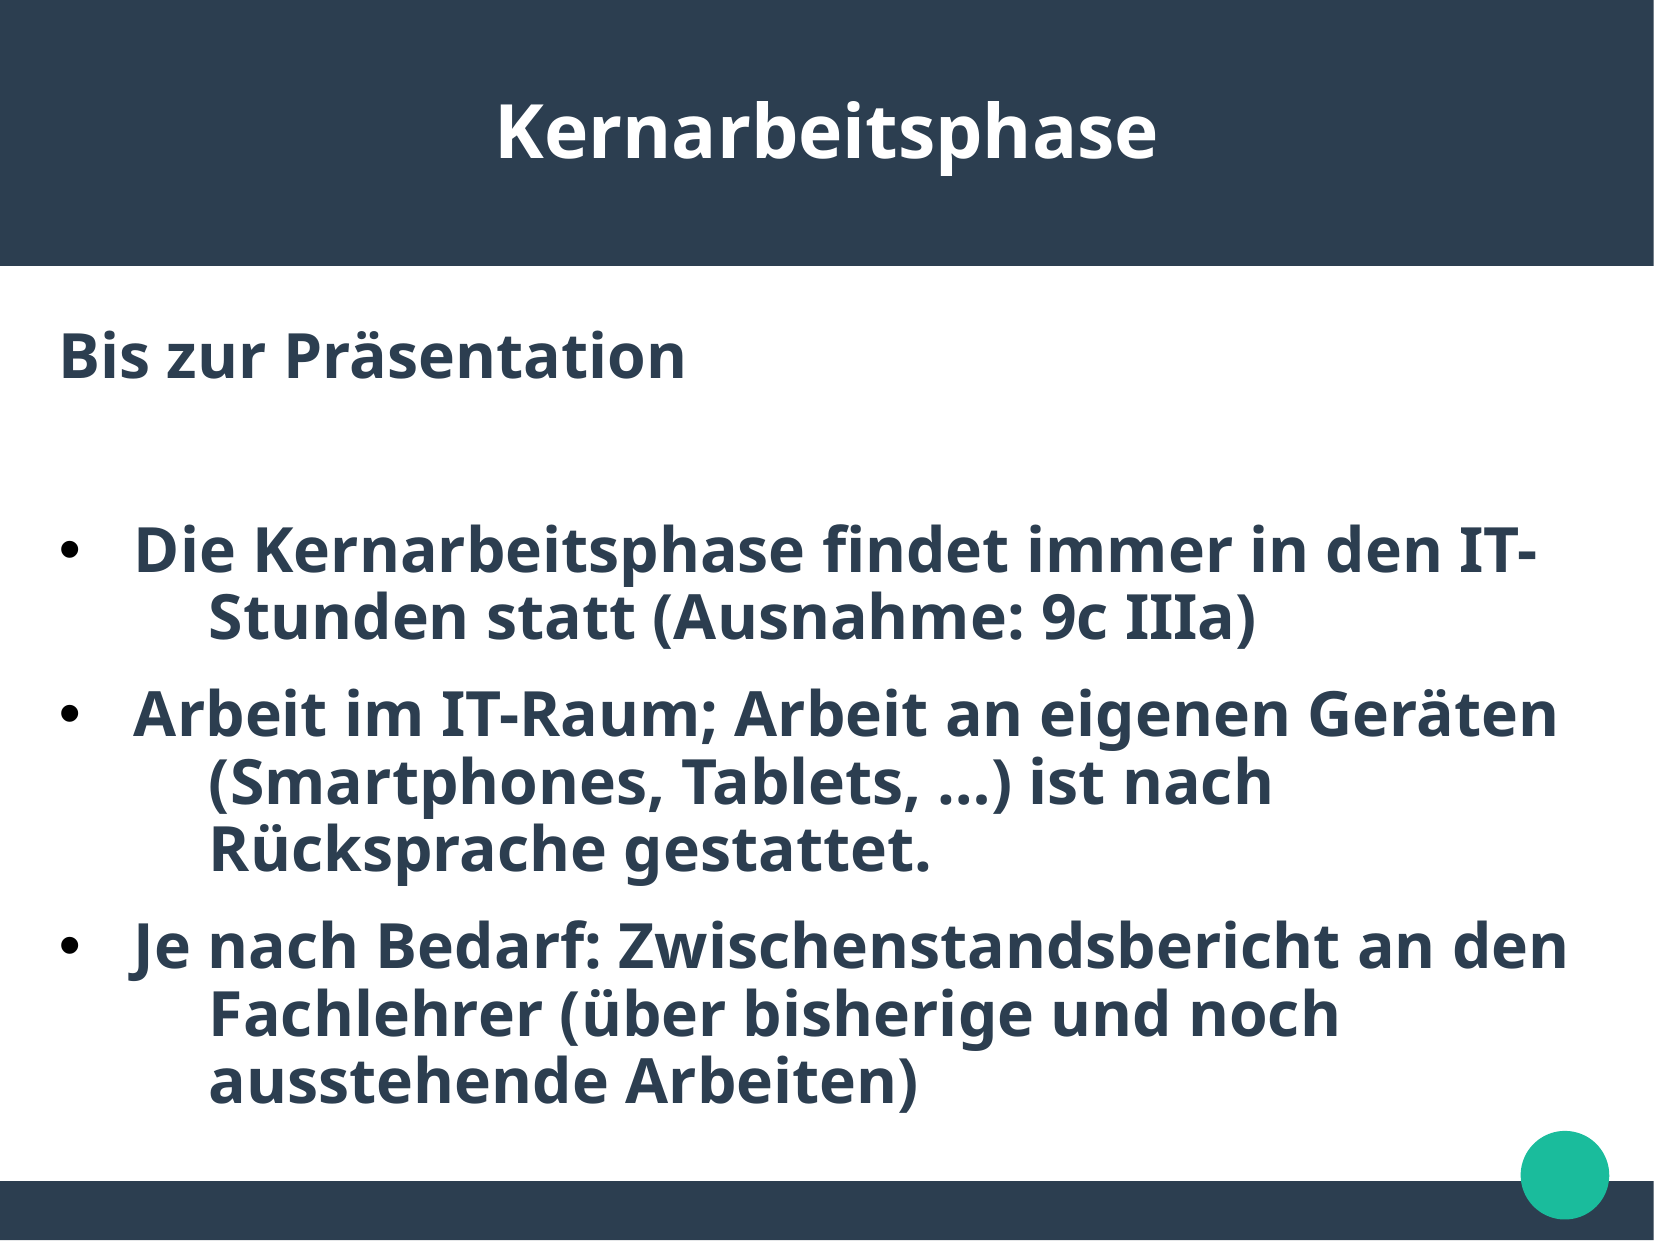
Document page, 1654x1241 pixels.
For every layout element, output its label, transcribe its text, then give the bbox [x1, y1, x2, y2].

title Kernarbeitsphase [59, 49, 1595, 207]
list Bis zur Präsentation Die Kernarbeitsphase findet immer in den IT-Stunden statt (Ausnahme: 9c IIIa) Arbeit im IT-Raum; Arbeit an eigenen Geräten (Smartphones, Tablets, …) ist nach Rücksprache gestattet. Je nach Bedarf: Zwischenstandsbericht an den Fachlehrer (über bisherige und noch ausstehende Arbeiten) [59, 324, 1595, 1152]
